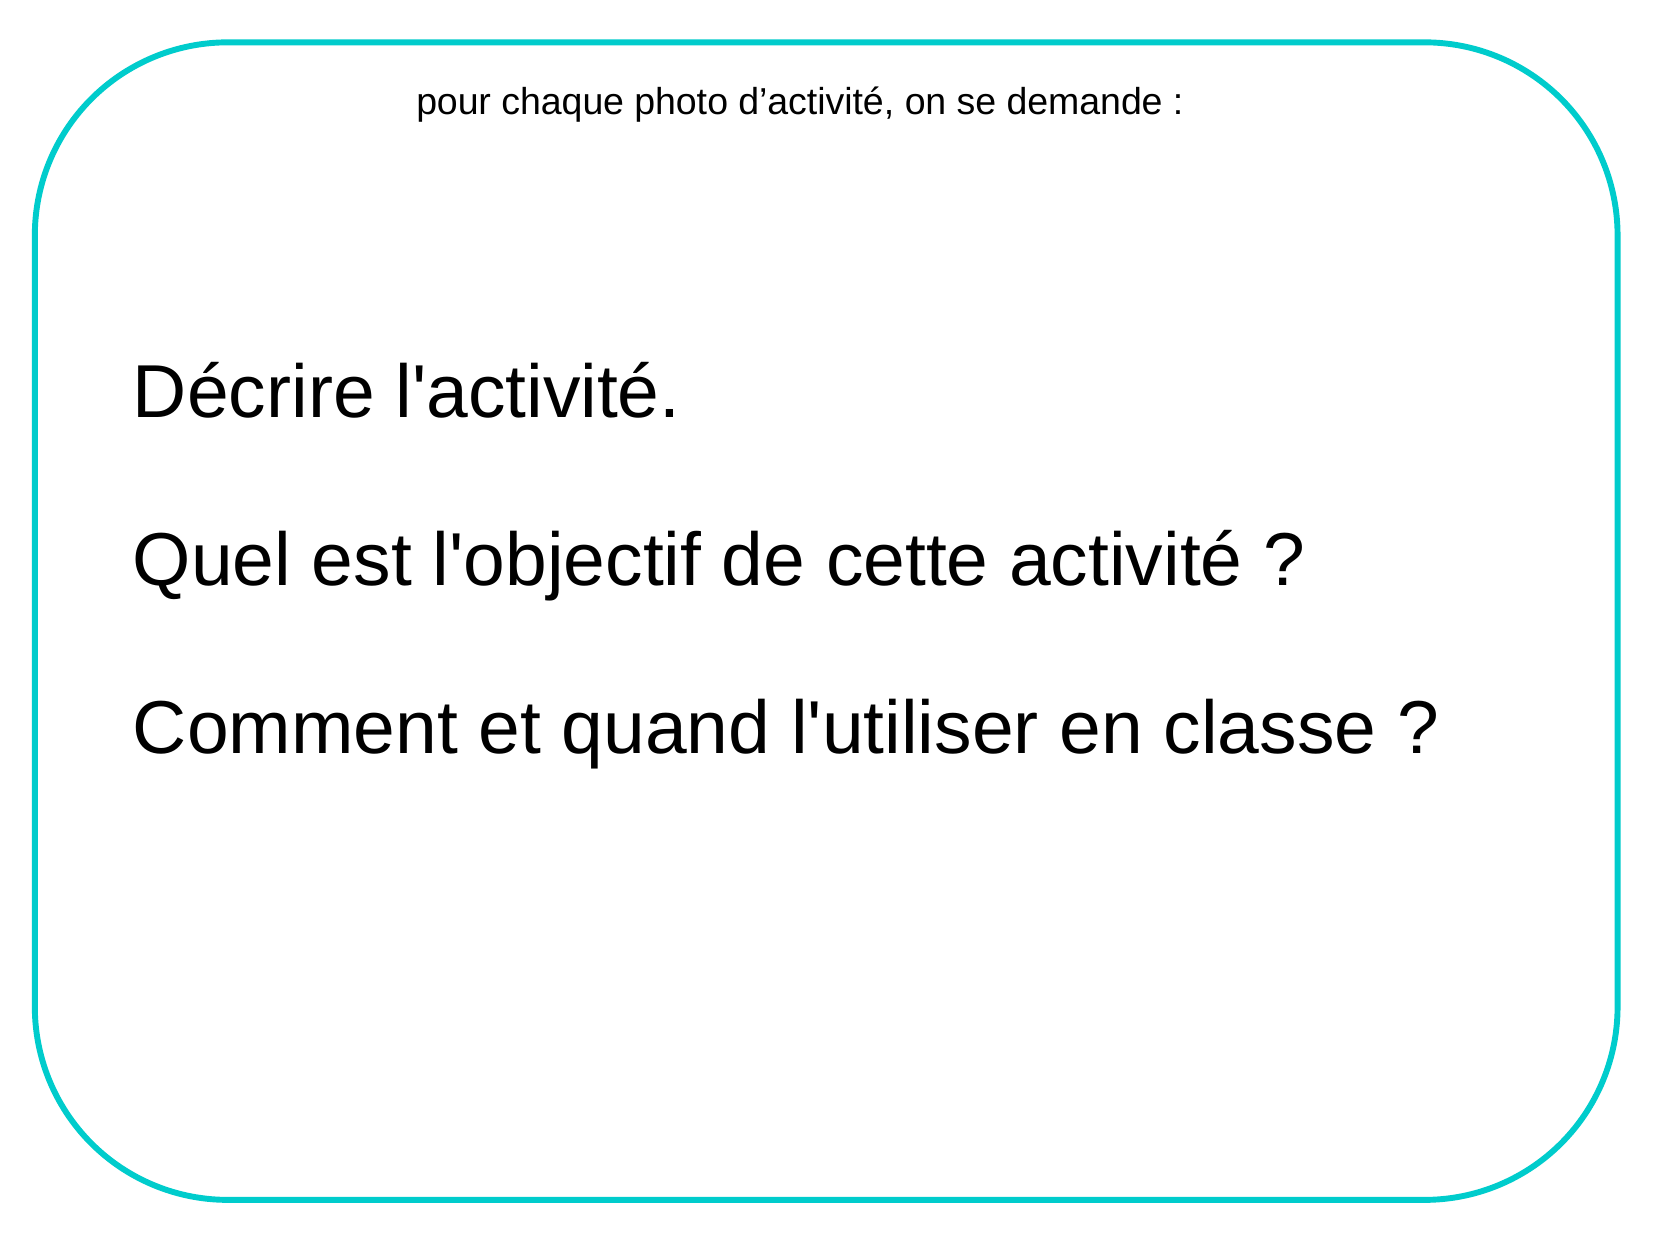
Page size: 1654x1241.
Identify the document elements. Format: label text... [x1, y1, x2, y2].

text_box Décrire l'activité. Quel est l'objectif de cette activité ? Comment et quand l'utiliser en classe ? [118, 342, 1560, 778]
text_box pour chaque photo d’activité, on se demande : [401, 73, 1276, 130]
